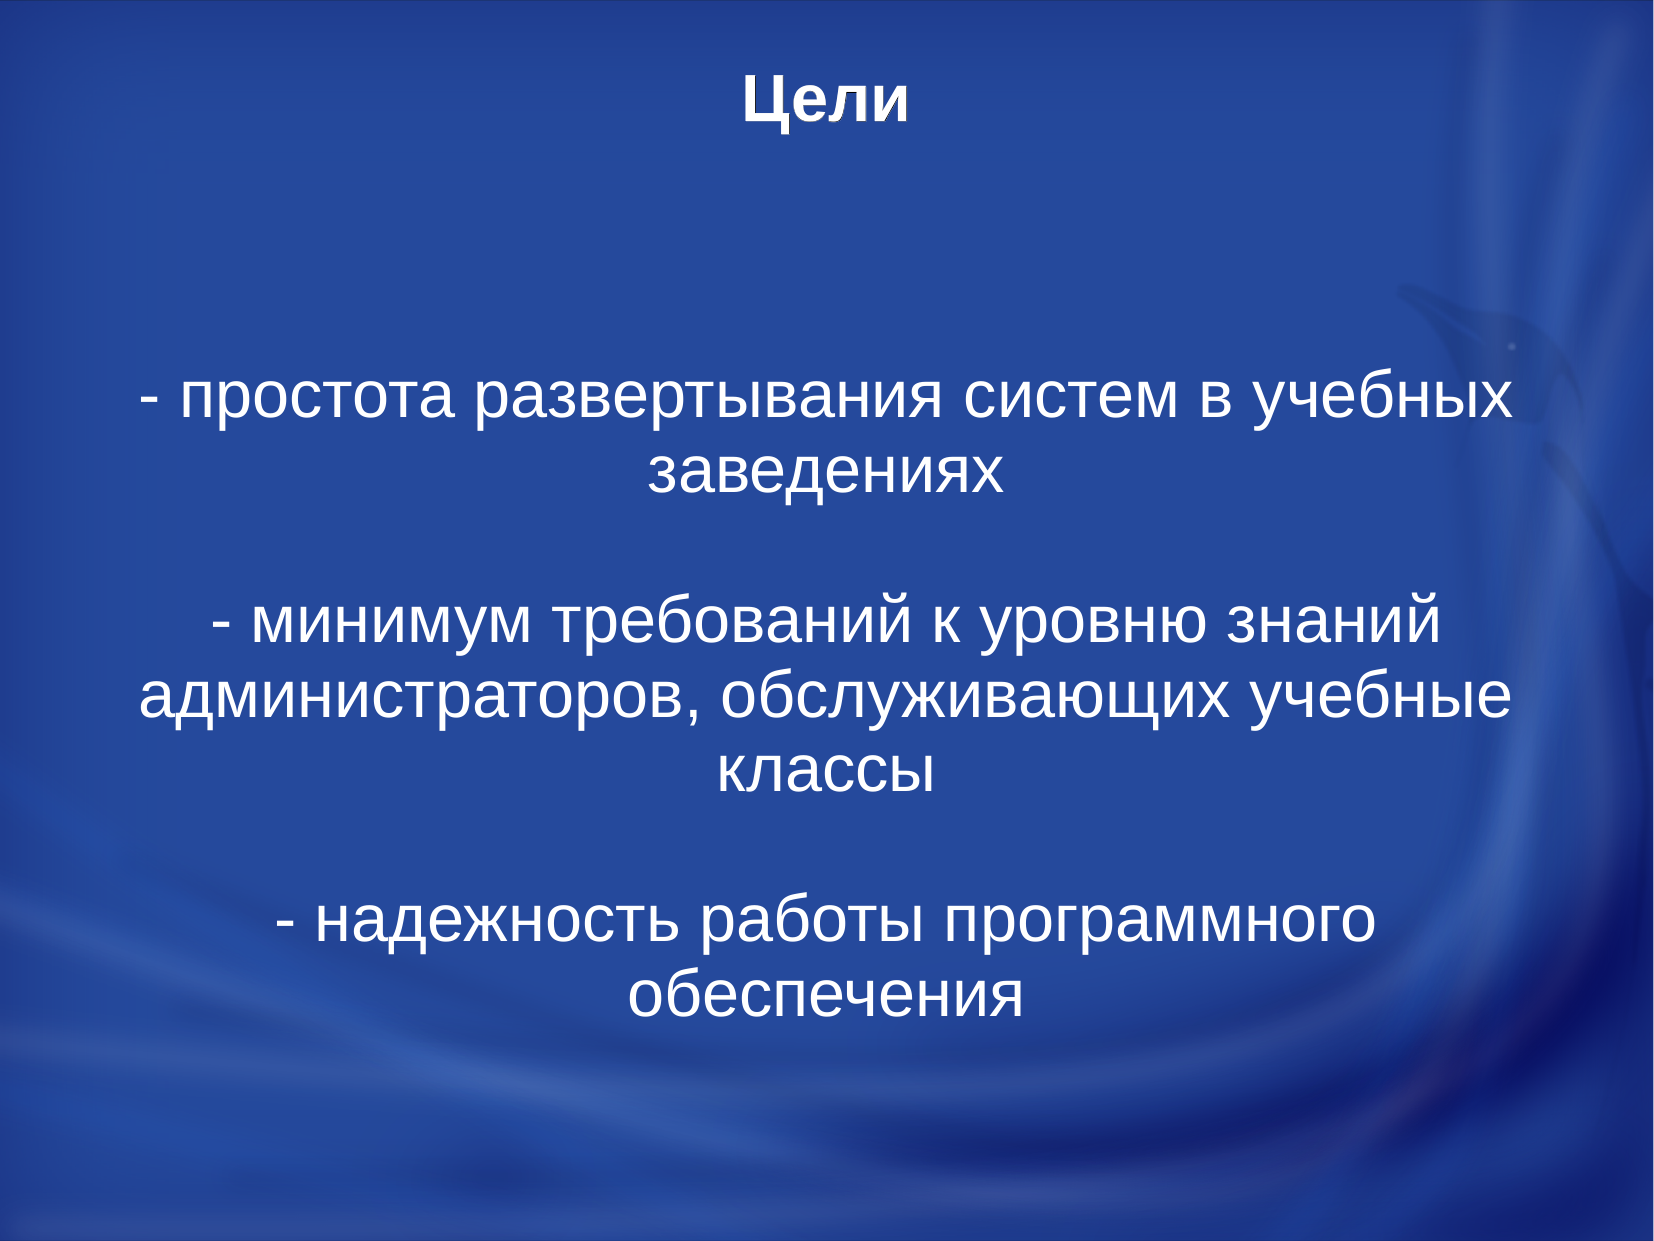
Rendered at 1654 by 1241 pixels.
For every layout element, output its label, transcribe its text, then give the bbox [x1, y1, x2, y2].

subtitle - простота развертывания систем в учебных заведениях - минимум требований к уровню знаний администраторов, обслуживающих учебные классы - надежность работы программного обеспечения [82, 206, 1571, 1182]
picture [0, 0, 1654, 1241]
title Цели [82, 49, 1571, 148]
